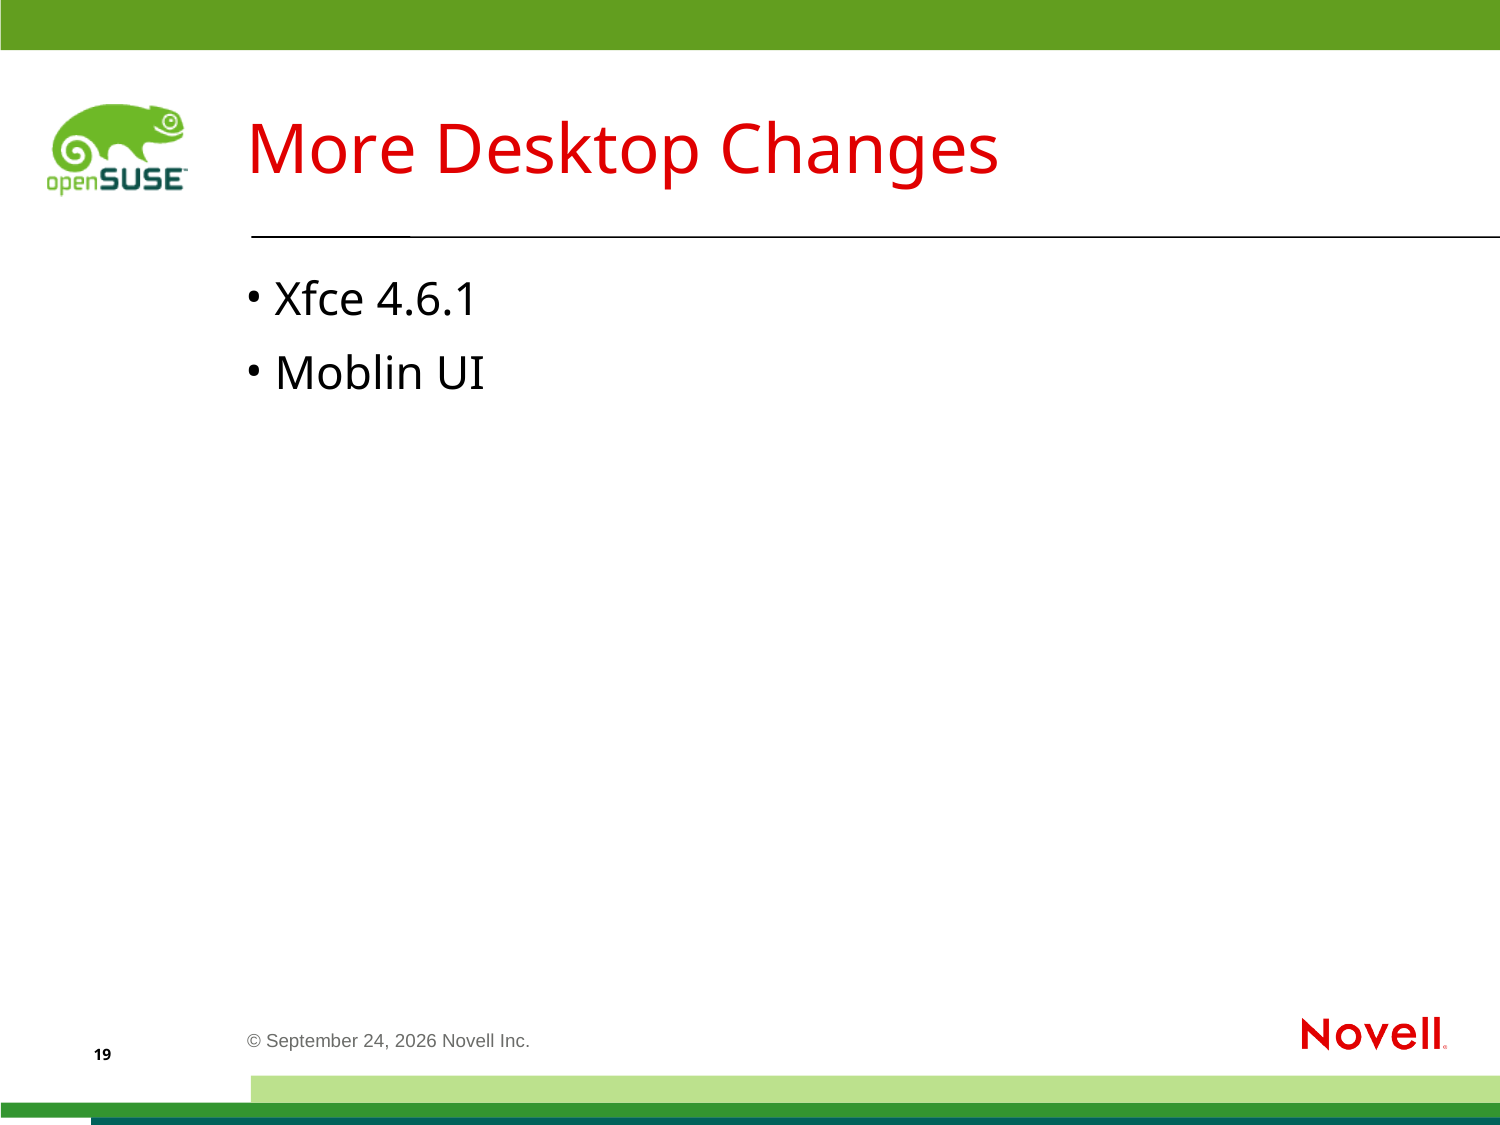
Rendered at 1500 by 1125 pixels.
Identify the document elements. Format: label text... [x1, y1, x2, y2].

title More Desktop Changes [246, 68, 1409, 231]
picture [1295, 1011, 1453, 1056]
picture [47, 104, 188, 197]
list Xfce 4.6.1 Moblin UI [245, 267, 1458, 1010]
